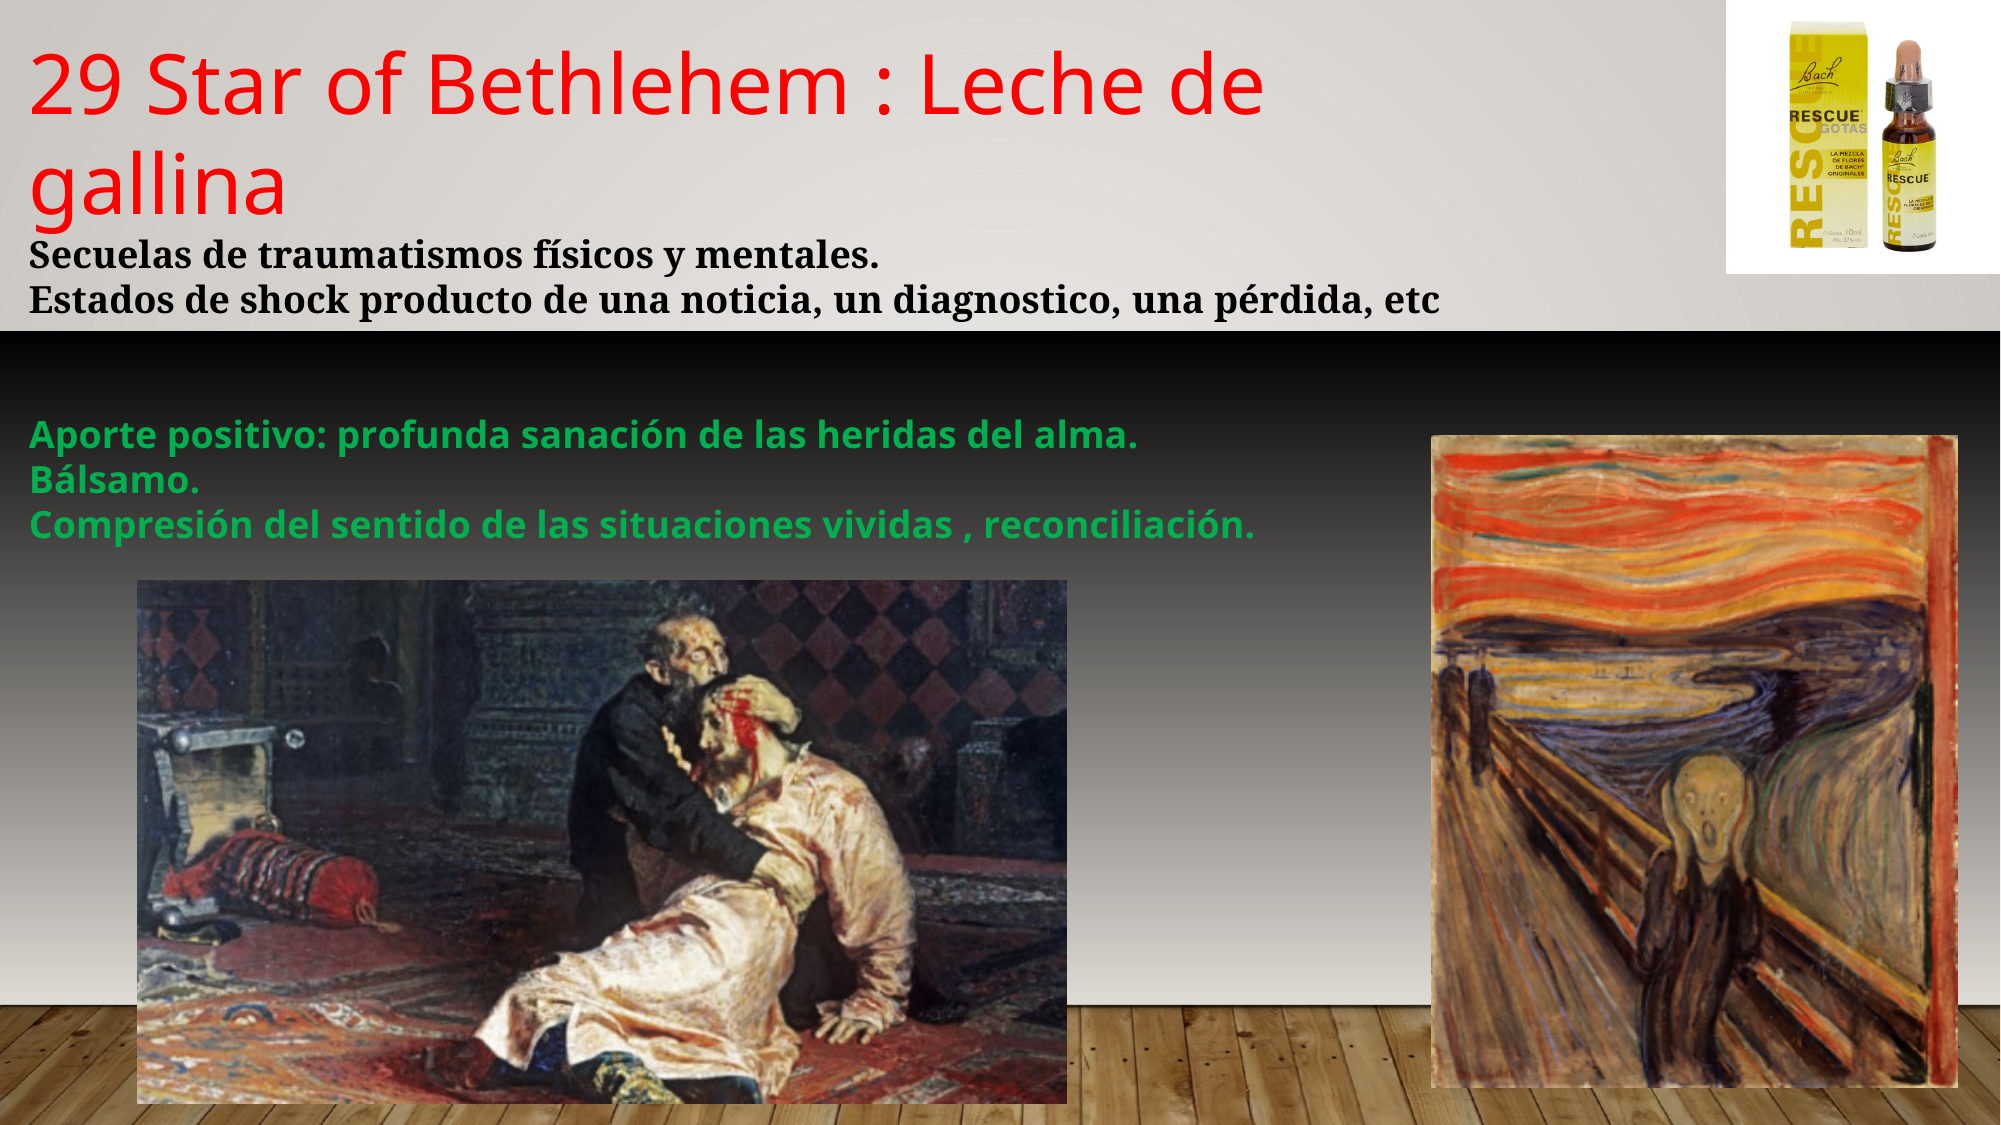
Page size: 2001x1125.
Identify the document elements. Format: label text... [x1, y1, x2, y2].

picture [137, 580, 1067, 1104]
picture [1431, 435, 1958, 1088]
picture [1726, 0, 2000, 274]
text_box 29 Star of Bethlehem : Leche de gallina Secuelas de traumatismos físicos y mentales. Estados de shock producto de una noticia, un diagnostico, una pérdida, etc Aporte positivo: profunda sanación de las heridas del alma. Bálsamo. Compresión del sentido de las situaciones vividas , reconciliación. [14, 24, 1500, 734]
